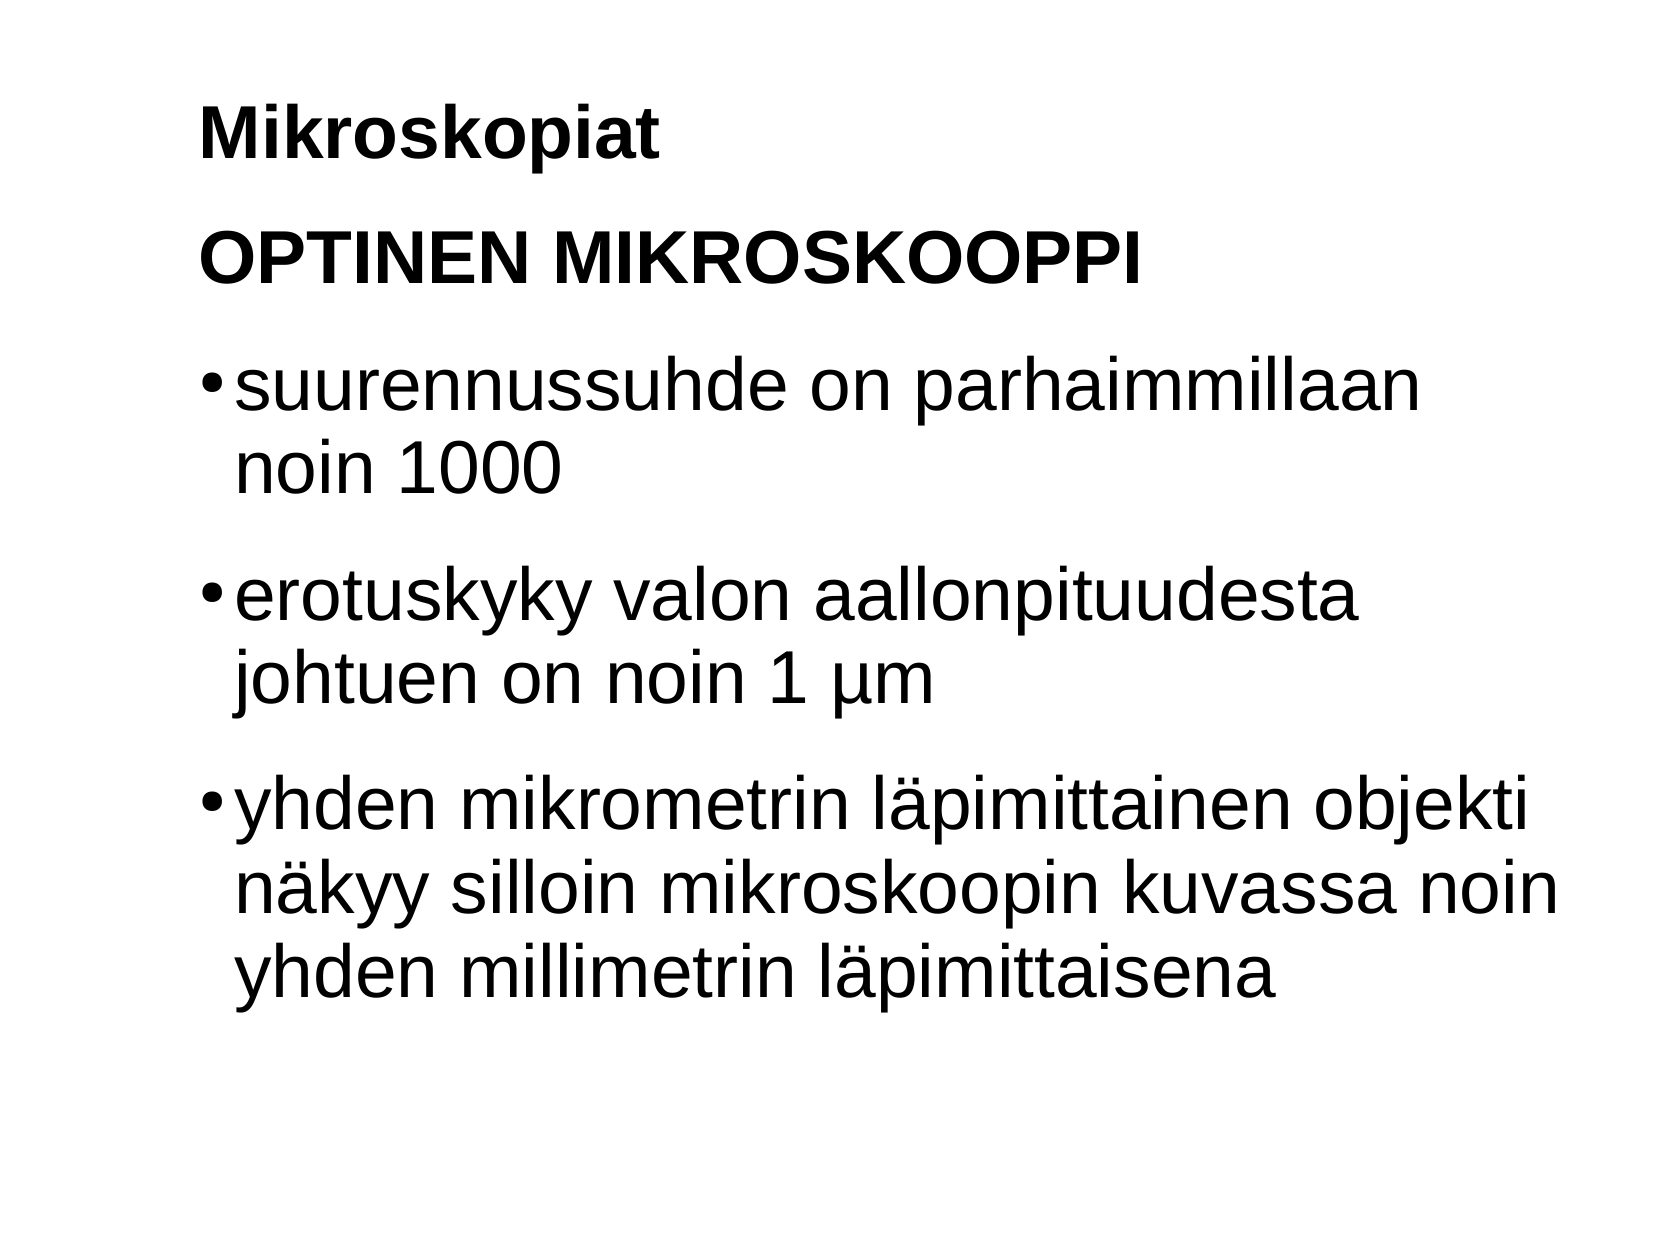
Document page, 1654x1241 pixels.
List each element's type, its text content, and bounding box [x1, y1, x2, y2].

text_box Mikroskopiat OPTINEN MIKROSKOOPPI suurennussuhde on parhaimmillaan noin 1000 erotuskyky valon aallonpituudesta johtuen on noin 1 µm yhden mikrometrin läpimittainen objekti näkyy silloin mikroskoopin kuvassa noin yhden millimetrin läpimittaisena [184, 82, 1595, 1023]
